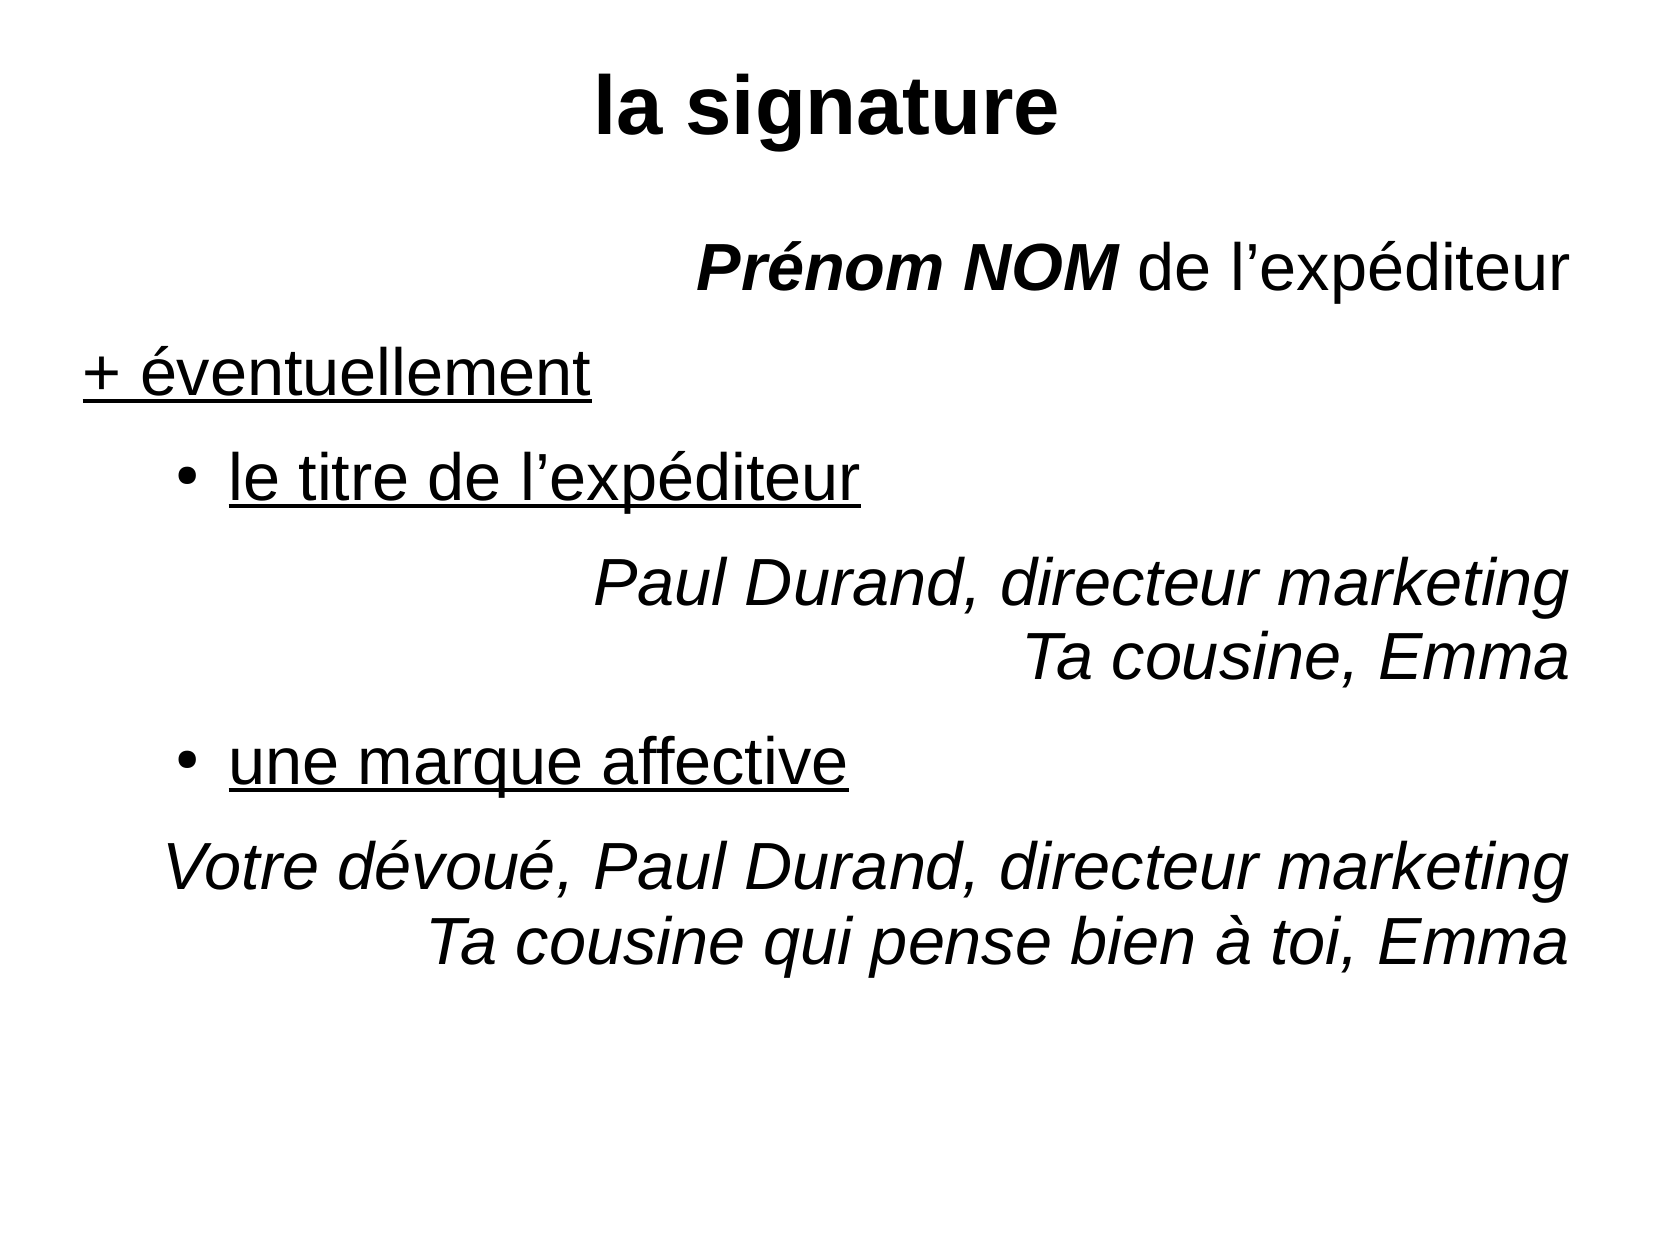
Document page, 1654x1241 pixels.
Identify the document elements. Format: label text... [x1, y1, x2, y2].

list la signature [82, 59, 1571, 153]
list Prénom NOM de l’expéditeur + éventuellement le titre de l’expéditeur Paul Durand, directeur marketing Ta cousine, Emma une marque affective Votre dévoué, Paul Durand, directeur marketing Ta cousine qui pense bien à toi, Emma [82, 230, 1571, 979]
